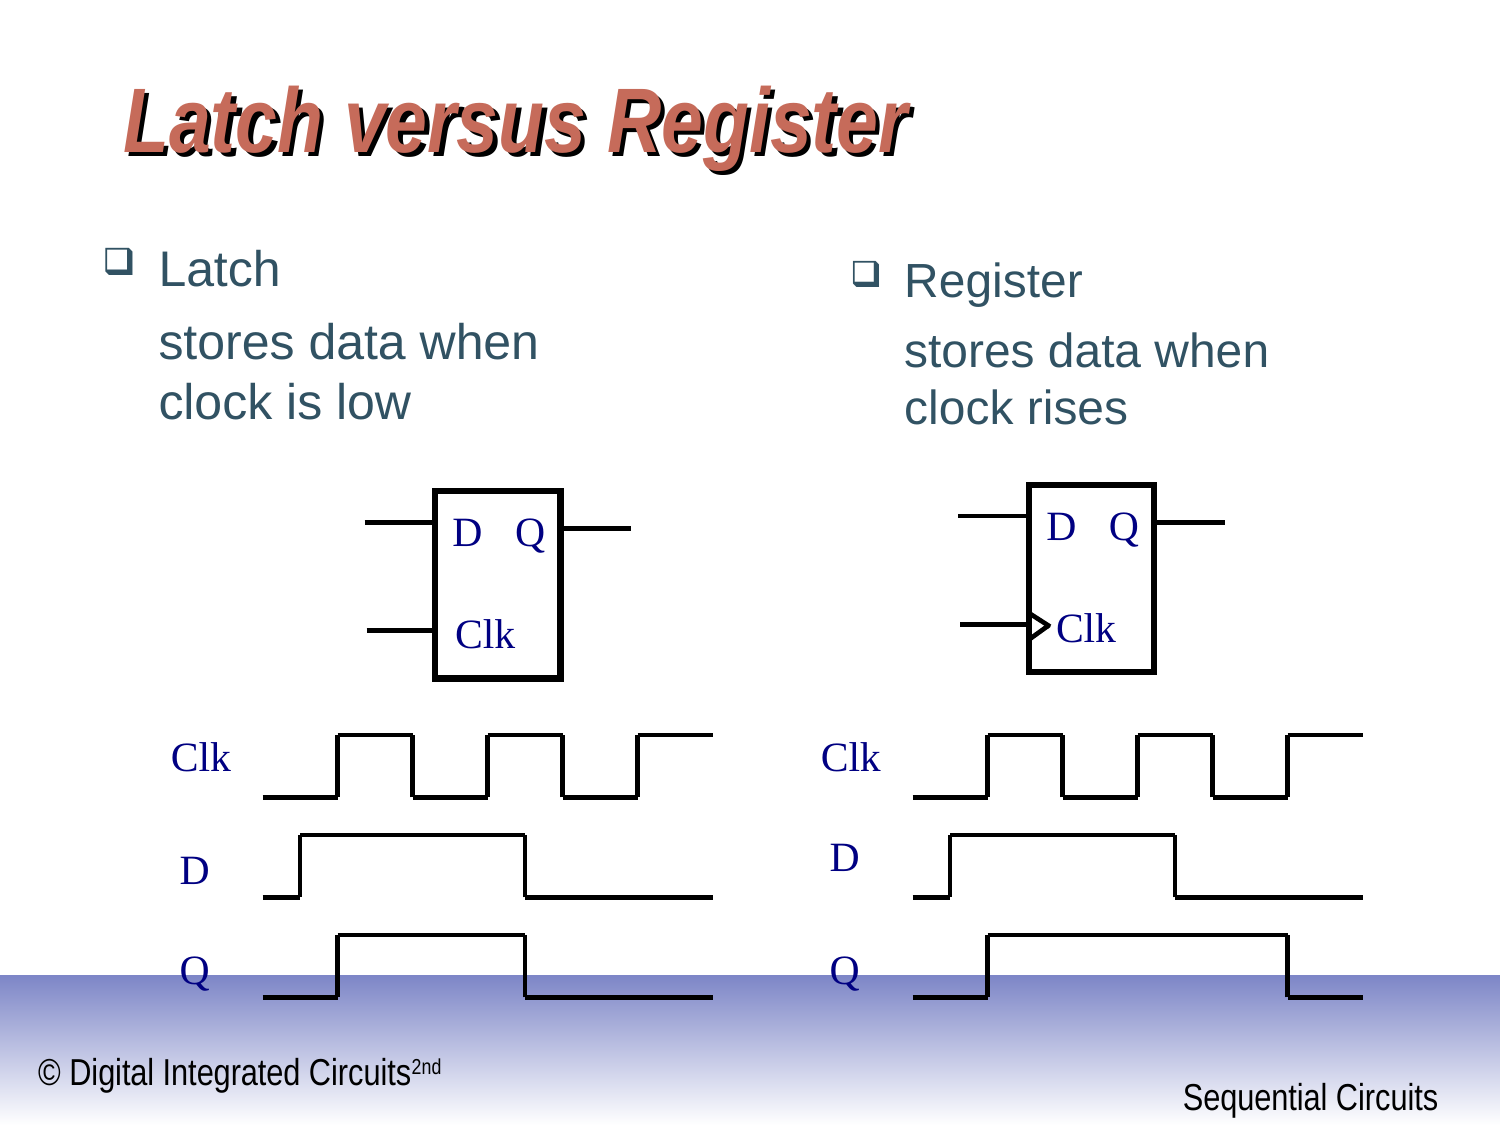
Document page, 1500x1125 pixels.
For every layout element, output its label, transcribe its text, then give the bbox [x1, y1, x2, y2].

title Latch versus Register [108, 53, 1384, 179]
text_box Latch stores data when clock is low [87, 229, 769, 430]
text_box D [812, 822, 878, 888]
text_box Clk [434, 599, 537, 665]
text_box Clk [149, 722, 253, 788]
text_box Register stores data when clock rises [835, 241, 1426, 442]
text_box Q [162, 934, 228, 1001]
text_box Clk [1035, 592, 1138, 659]
text_box Q [1091, 490, 1157, 557]
text_box D [162, 834, 228, 901]
text_box Clk [800, 722, 903, 788]
text_box D [1029, 490, 1091, 557]
text_box Q [812, 934, 878, 1001]
text_box D [435, 497, 497, 563]
text_box Clk [1035, 621, 1043, 631]
text_box Q [497, 497, 563, 563]
